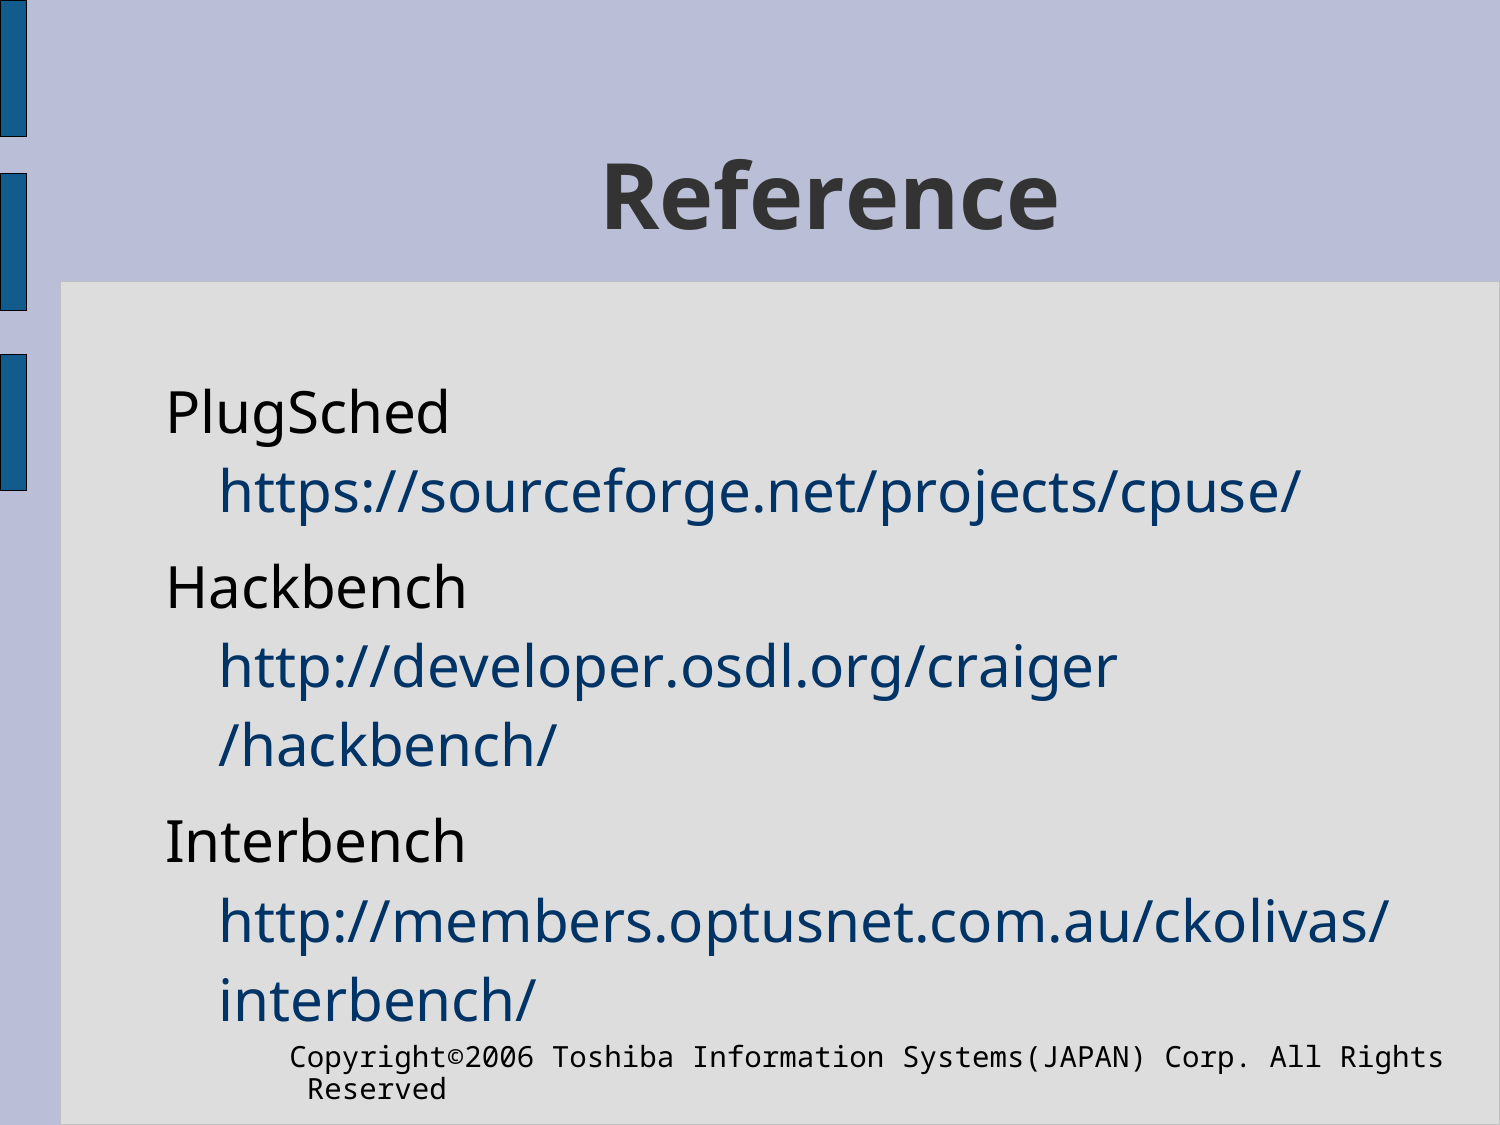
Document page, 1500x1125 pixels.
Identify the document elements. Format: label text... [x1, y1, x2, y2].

title Reference [225, 99, 1436, 288]
list PlugSched https://sourceforge.net/projects/cpuse/ Hackbench http://developer.osdl.org/craiger/hackbench/ Interbench http://members.optusnet.com.au/ckolivas/interbench/ [132, 363, 1439, 1000]
